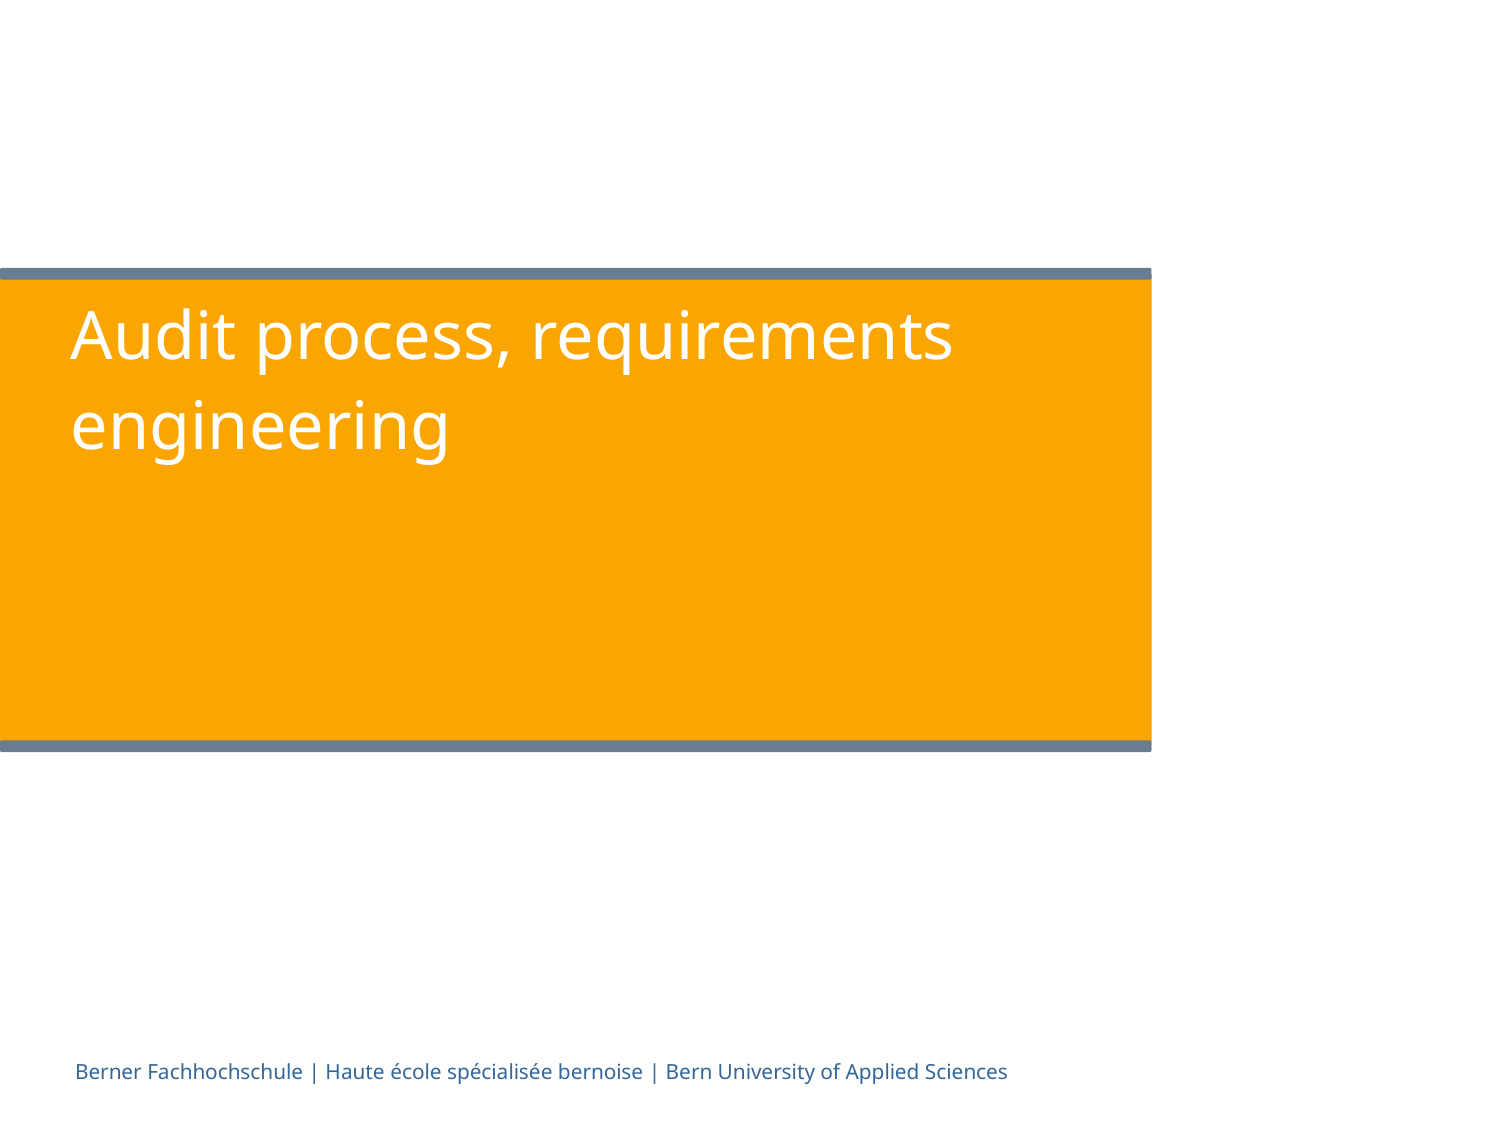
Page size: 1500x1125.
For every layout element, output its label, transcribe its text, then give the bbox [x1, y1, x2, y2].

title Audit process, requirements engineering [70, 276, 1152, 482]
